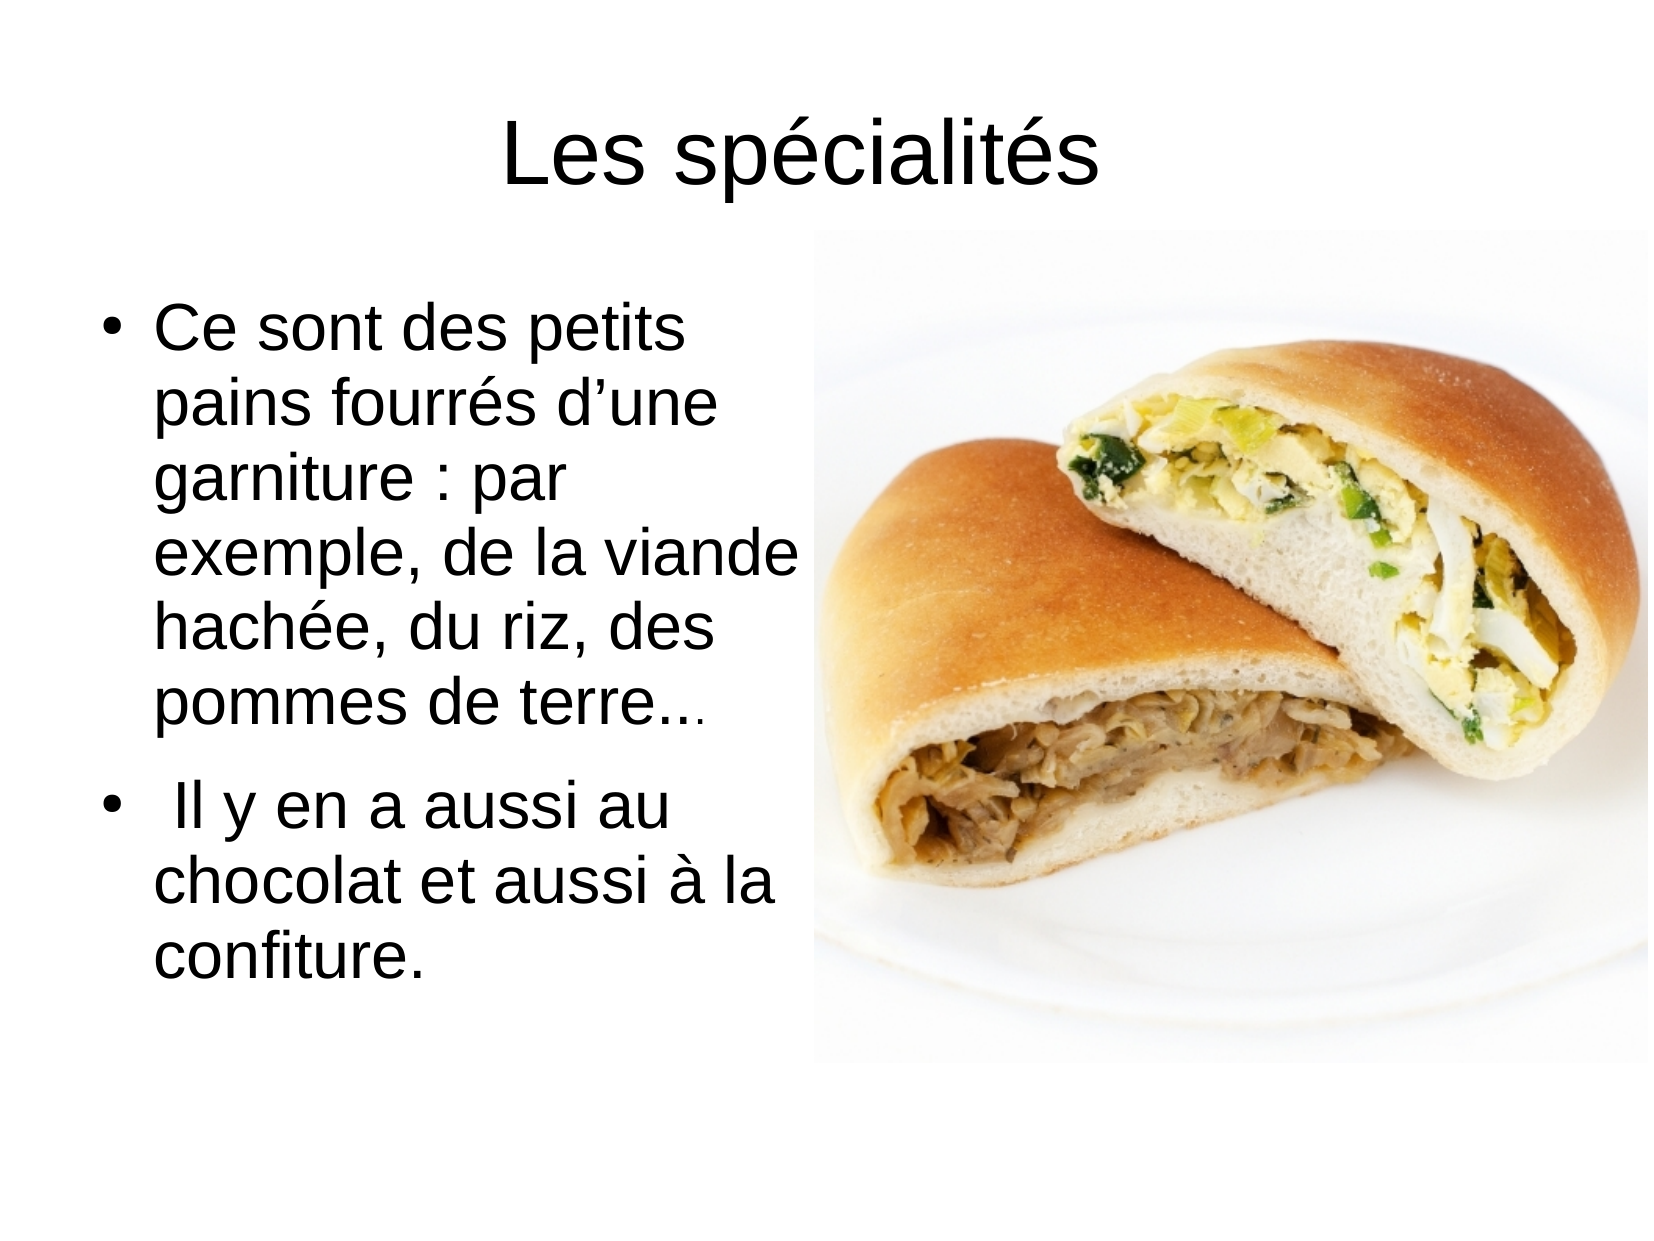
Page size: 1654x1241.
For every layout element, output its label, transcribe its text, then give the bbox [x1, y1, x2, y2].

picture [814, 230, 1648, 1063]
list Ce sont des petits pains fourrés d’une garniture : par exemple, de la viande hachée, du riz, des pommes de terre... Il y en a aussi au chocolat et aussi à la confiture. [82, 290, 809, 1202]
title Les spécialités [82, 49, 1571, 257]
